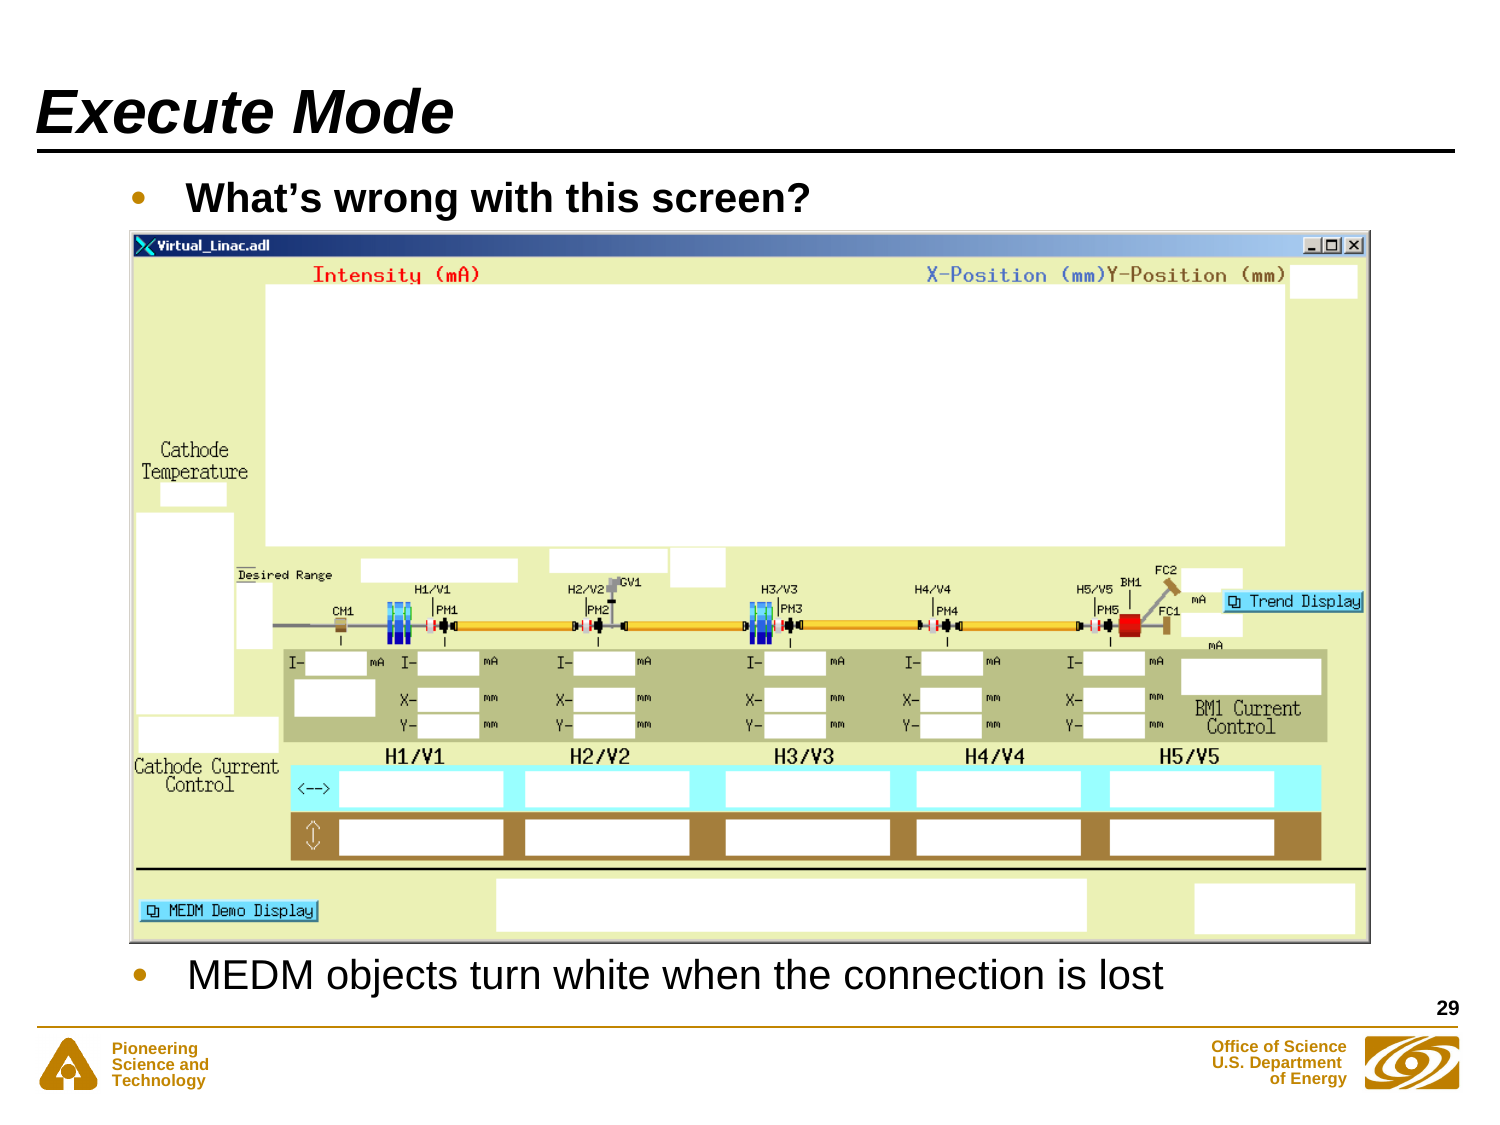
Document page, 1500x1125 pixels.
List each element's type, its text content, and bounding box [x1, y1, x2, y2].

list What’s wrong with this screen? [114, 166, 1459, 232]
picture [35, 1034, 101, 1094]
picture [1362, 1032, 1463, 1093]
title Execute Mode [21, 75, 1459, 154]
picture [129, 230, 1371, 944]
text_box MEDM objects turn white when the connection is lost [116, 944, 1460, 1007]
